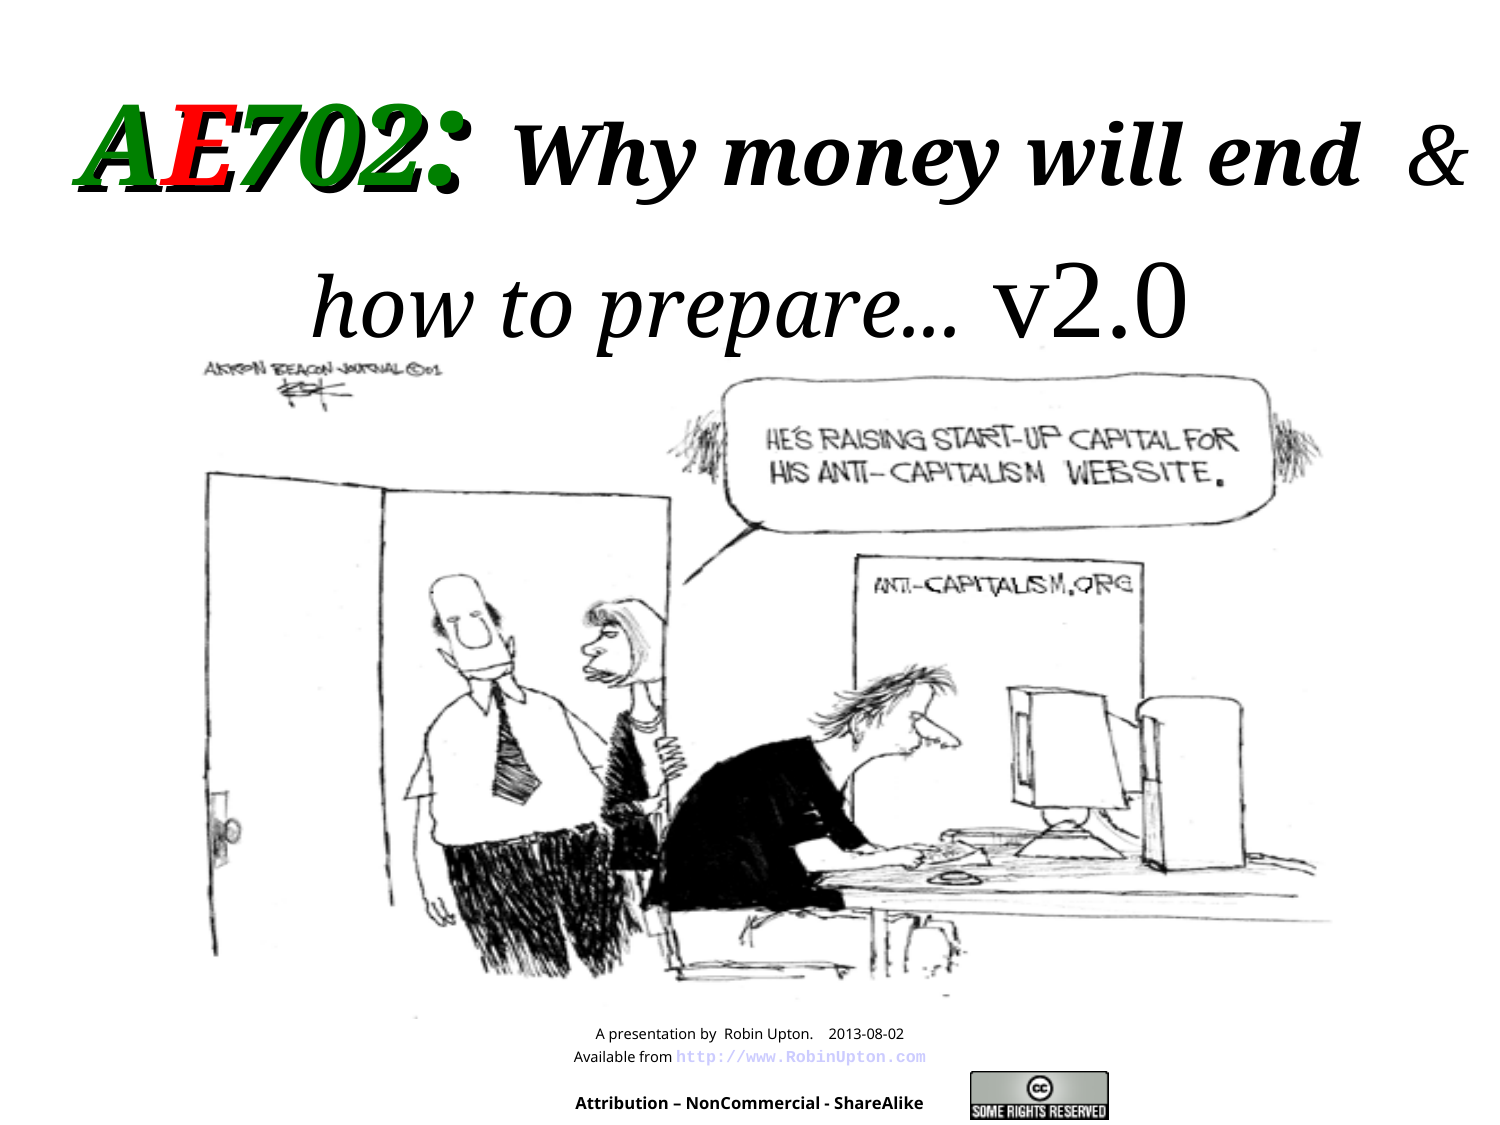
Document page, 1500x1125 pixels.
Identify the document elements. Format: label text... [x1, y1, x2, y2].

picture [194, 343, 1335, 1019]
text_box A presentation by Robin Upton. 2013-08-02 Available from http://www.RobinUpton.com Attribution – NonCommercial - ShareAlike [225, 1016, 1276, 1125]
text_box AE702: Why money will end & how to prepare... v2.0 [0, 61, 1500, 297]
picture [970, 1071, 1109, 1120]
